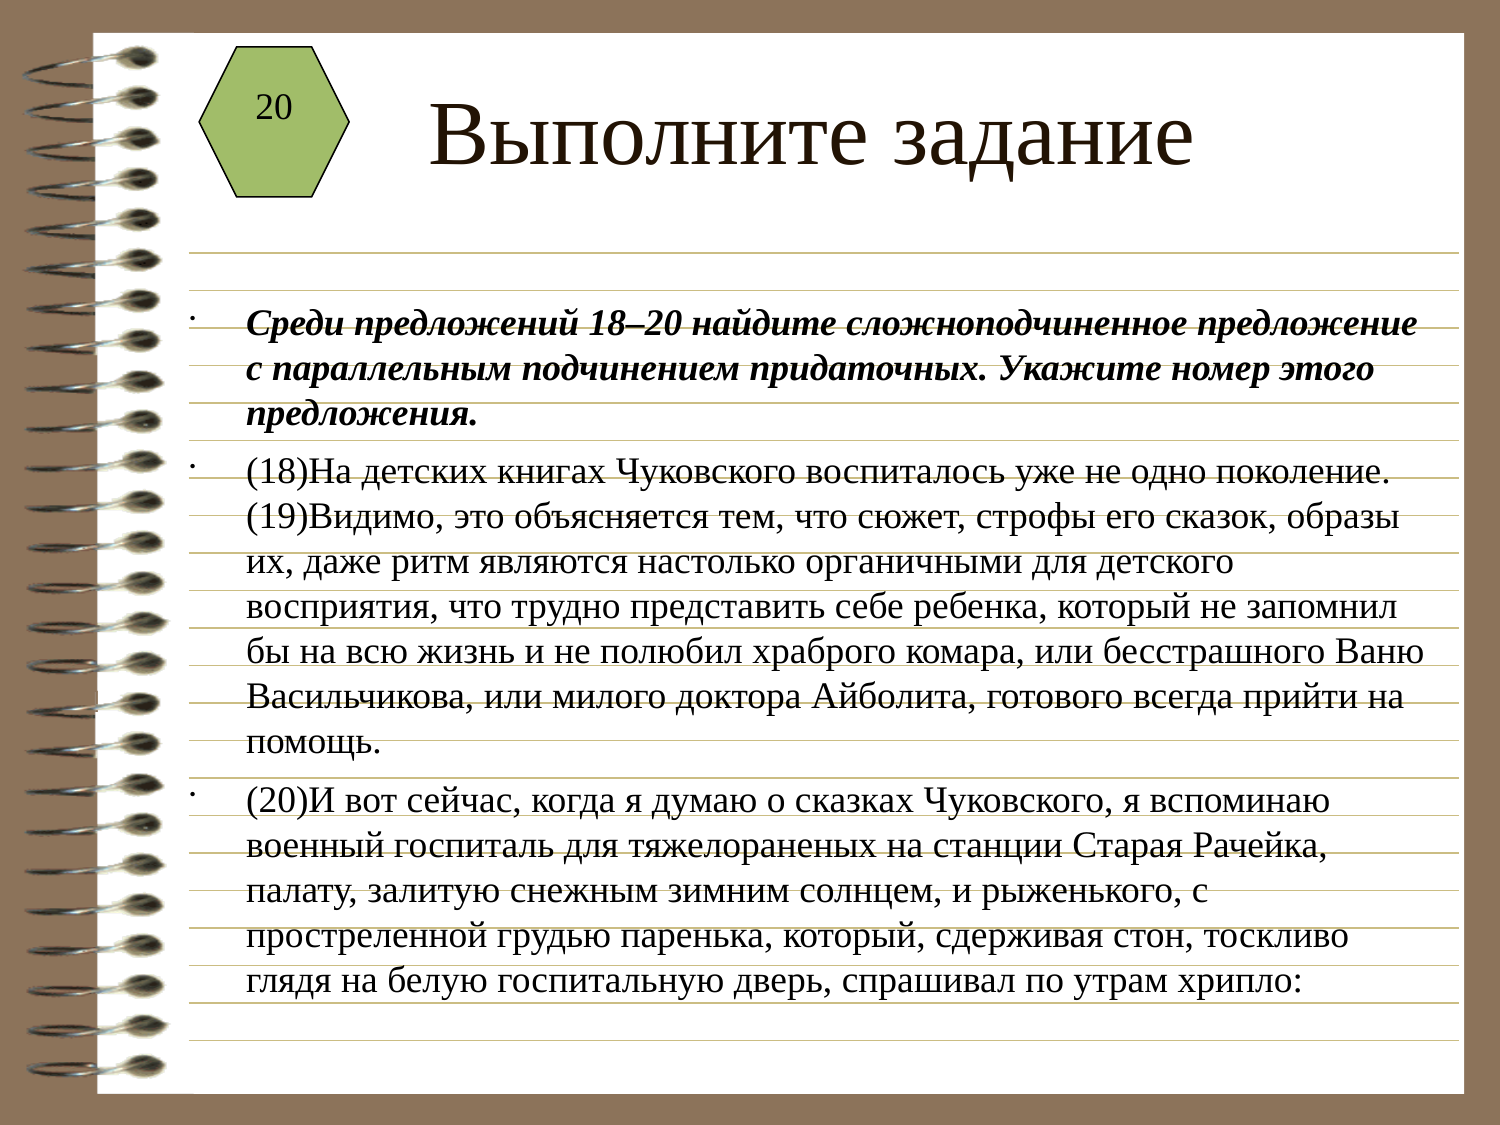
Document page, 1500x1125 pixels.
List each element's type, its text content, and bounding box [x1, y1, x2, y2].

list Среди предложений 18–20 найдите сложноподчиненное предложение с параллельным подчинением придаточных. Укажите номер этого предложения. (18)На детских книгах Чуковского воспиталось уже не одно поколение. (19)Видимо, это объясняется тем, что сюжет, строфы его сказок, образы их, даже ритм являются настолько органичными для детского восприятия, что трудно представить себе ребенка, который не запомнил бы на всю жизнь и не полюбил храброго комара, или бесстрашного Ваню Васильчикова, или милого доктора Айболита, готового всегда прийти на помощь. (20)И вот сейчас, когда я думаю о сказках Чуковского, я вспоминаю военный госпиталь для тяжелораненых на станции Старая Рачейка, палату, залитую снежным зимним солнцем, и рыженького, с простреленной грудью паренька, который, сдерживая стон, тоскливо глядя на белую госпитальную дверь, спрашивал по утрам хрипло: [174, 290, 1450, 966]
picture [0, 8, 194, 1115]
text_box 20 [199, 46, 350, 197]
title Выполните задание [174, 65, 1450, 254]
